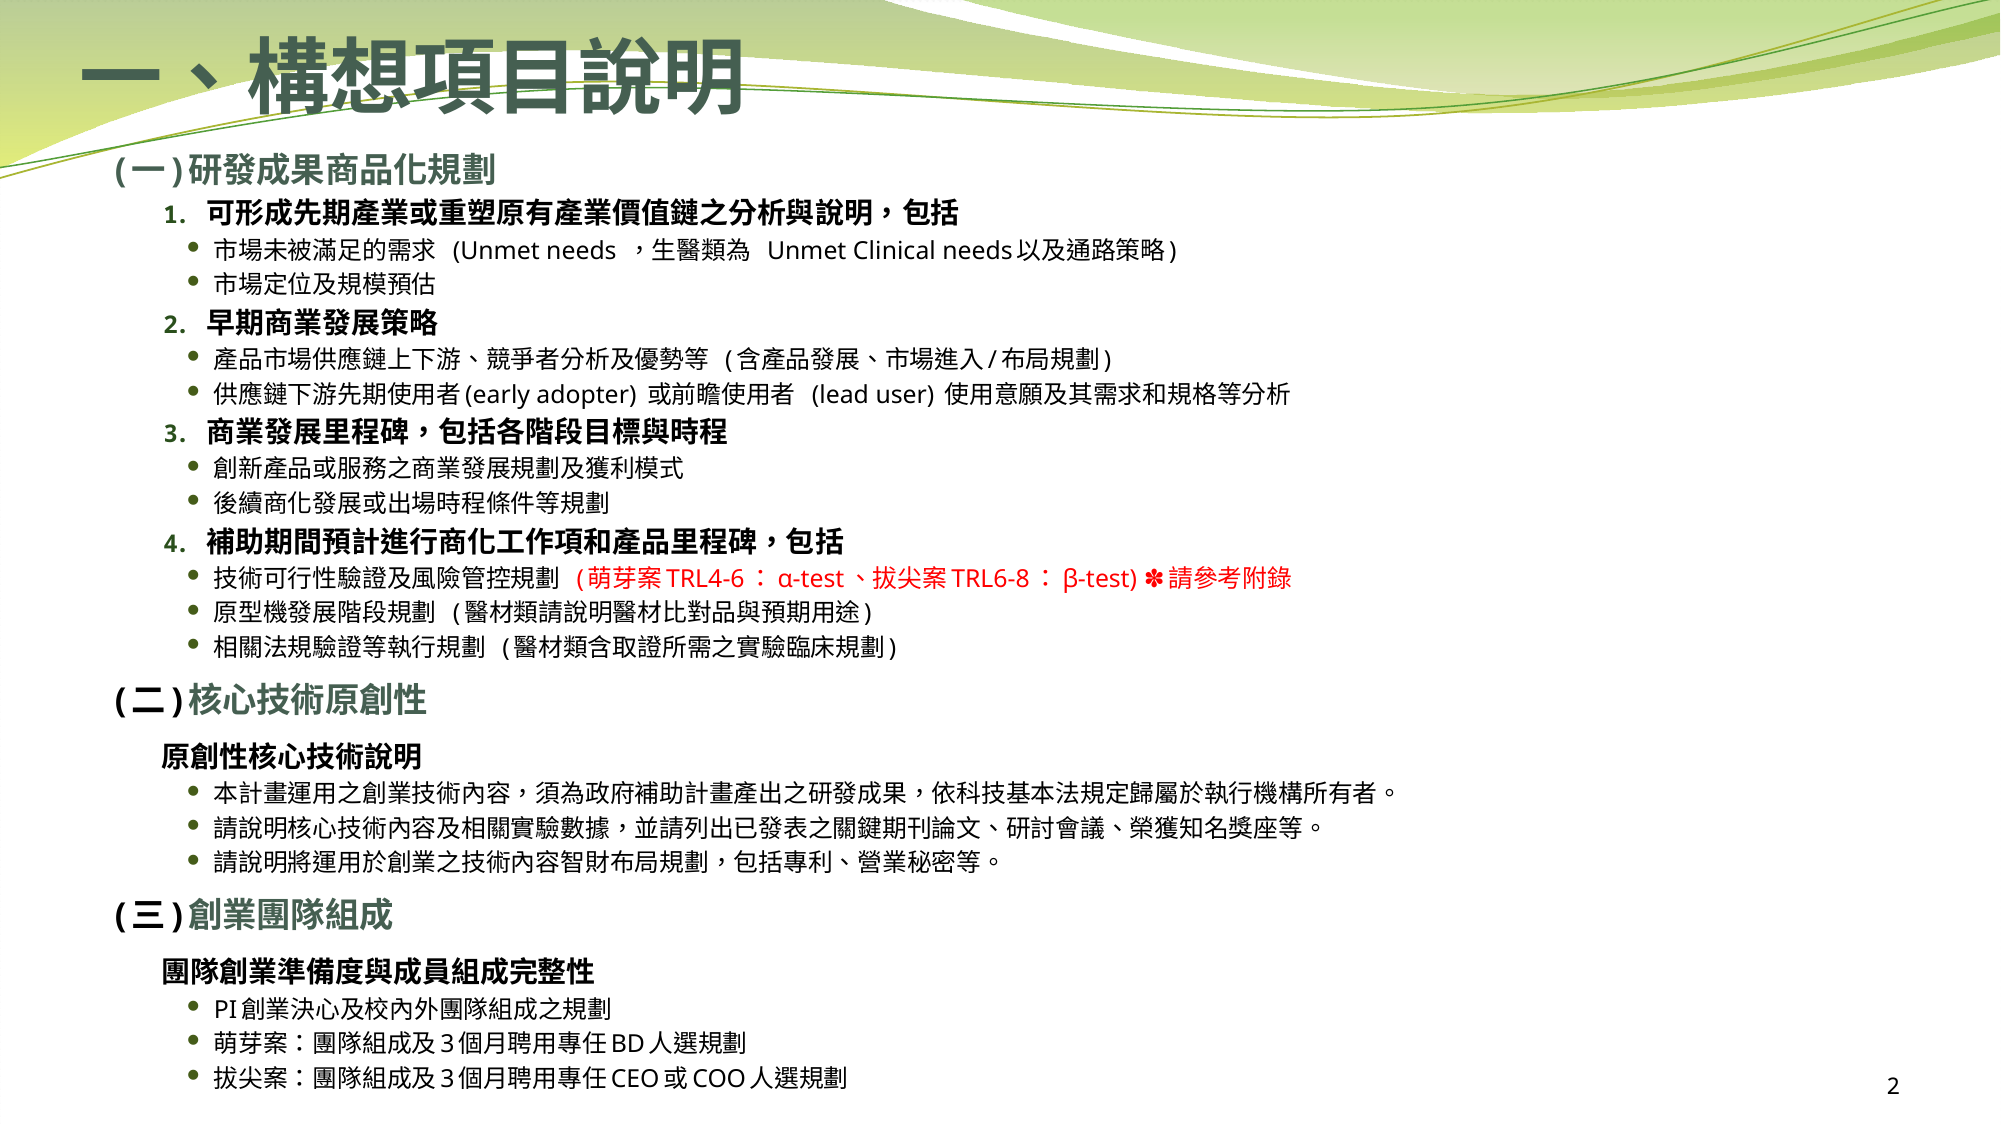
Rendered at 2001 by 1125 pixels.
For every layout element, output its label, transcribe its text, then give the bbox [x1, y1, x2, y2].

slide_number <編號> [1733, 1042, 1900, 1103]
title 一、構想項目說明 [79, 0, 1880, 141]
list (一)研發成果商品化規劃 可形成先期產業或重塑原有產業價值鏈之分析與說明，包括 市場未被滿足的需求 (Unmet needs ，生醫類為 Unmet Clinical needs以及通路策略) 市場定位及規模預估 早期商業發展策略 產品市場供應鏈上下游、競爭者分析及優勢等 (含產品發展、市場進入/布局規劃) 供應鏈下游先期使用者(early adopter) 或前瞻使用者 (lead user) 使用意願及其需求和規格等分析 商業發展里程碑，包括各階段目標與時程 創新產品或服務之商業發展規劃及獲利模式 後續商化發展或出場時程條件等規劃 補助期間預計進行商化工作項和產品里程碑，包括 技術可行性驗證及風險管控規劃 (萌芽案TRL4-6：α-test、拔尖案TRL6-8：β-test) ✽請參考附錄 原型機發展階段規劃 (醫材類請說明醫材比對品與預期用途) 相關法規驗證等執行規劃 (醫材類含取證所需之實驗臨床規劃) (二)核心技術原創性 原創性核心技術說明 本計畫運用之創業技術內容，須為政府補助計畫產出之研發成果，依科技基本法規定歸屬於執行機構所有者。 請說明核心技術內容及相關實驗數據，並請列出已發表之關鍵期刊論文、研討會議、榮獲知名獎座等。 請說明將運用於創業之技術內容智財布局規劃，包括專利、營業秘密等。 (三)創業團隊組成 團隊創業準備度與成員組成完整性 PI創業決心及校內外團隊組成之規劃 萌芽案：團隊組成及3個月聘用專任BD人選規劃 拔尖案：團隊組成及3個月聘用專任CEO或COO人選規劃 [99, 140, 1983, 1103]
